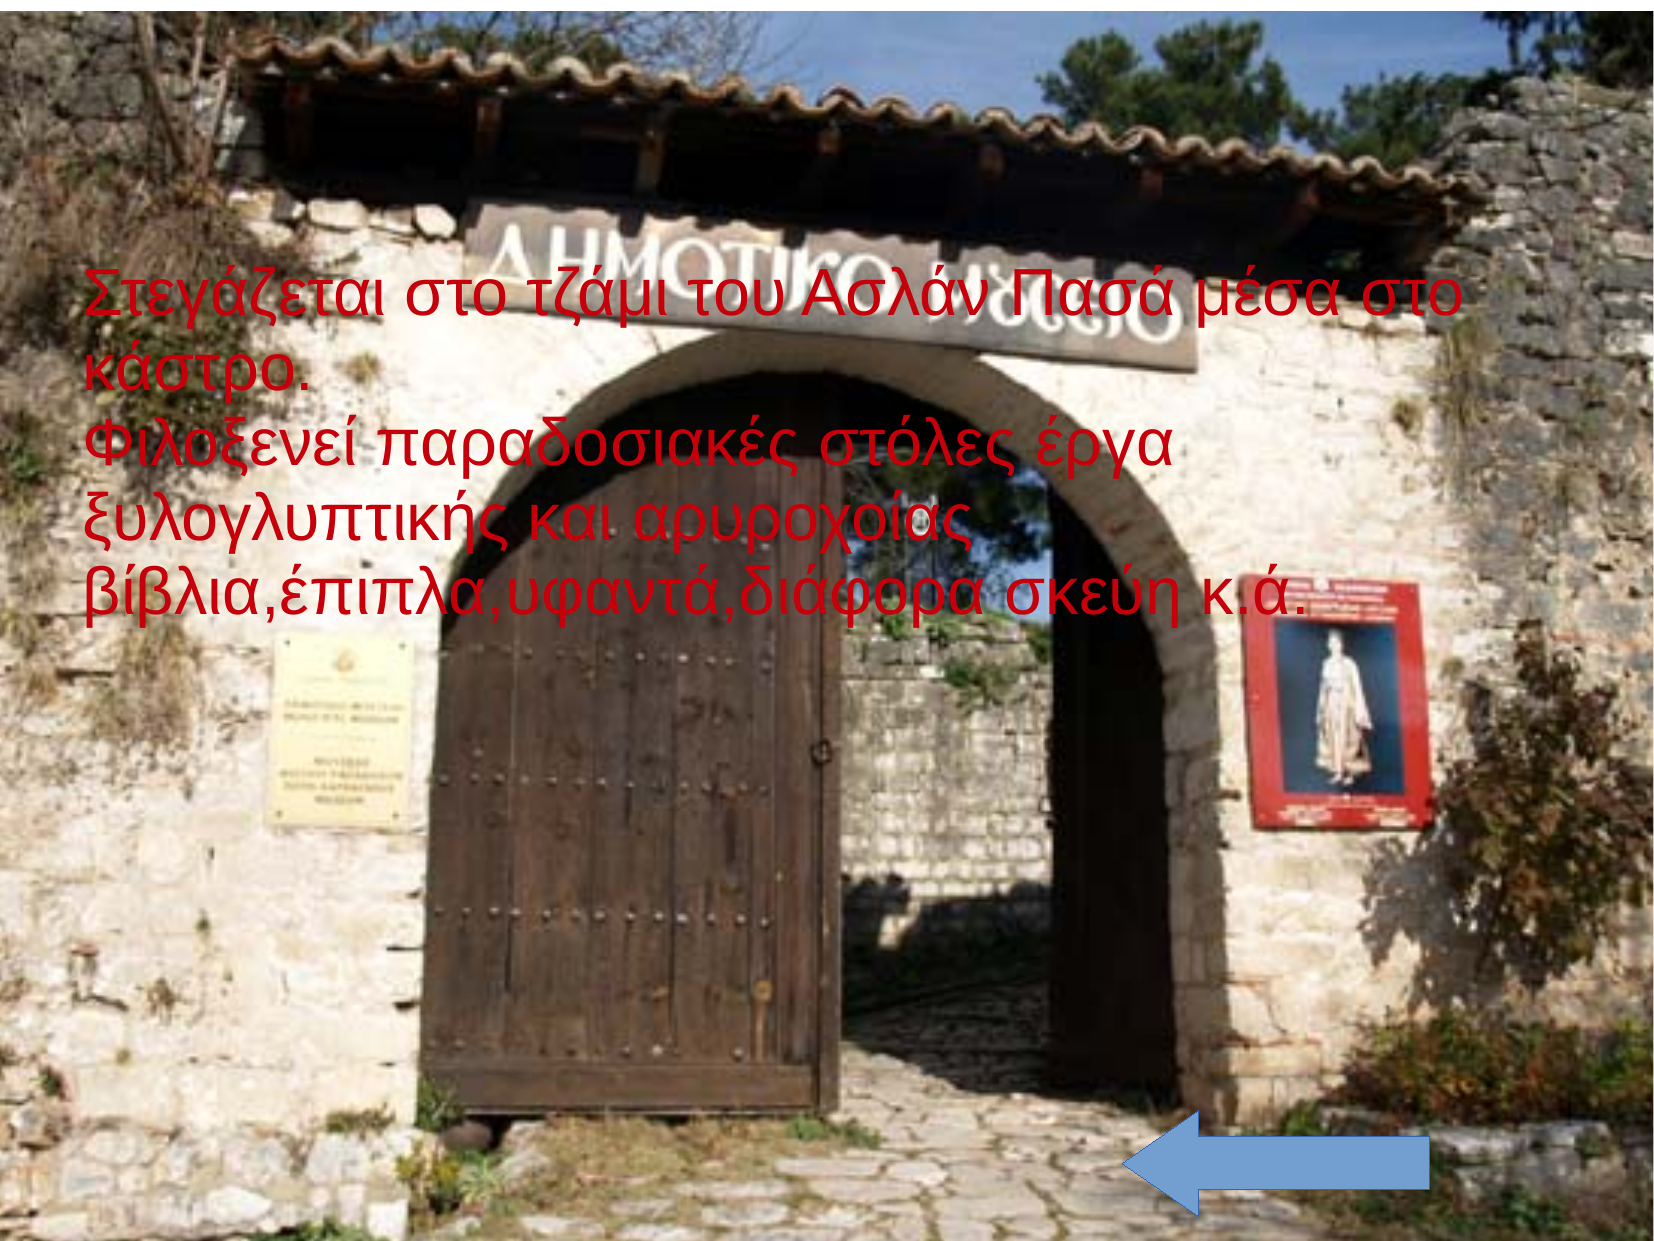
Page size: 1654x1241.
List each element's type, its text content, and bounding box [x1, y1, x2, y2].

text_box [1122, 1110, 1430, 1217]
subtitle Στεγάζεται στο τζάμι του Ασλάν Πασά μέσα στο κάστρο. Φιλοξενεί παραδοσιακές στόλες έργα ξυλογλυπτικής και αρυροχοίας βίβλια,έπιπλα,υφαντά,διάφορα σκεύη κ.ά. [82, 82, 1571, 802]
picture [0, 11, 1654, 1241]
